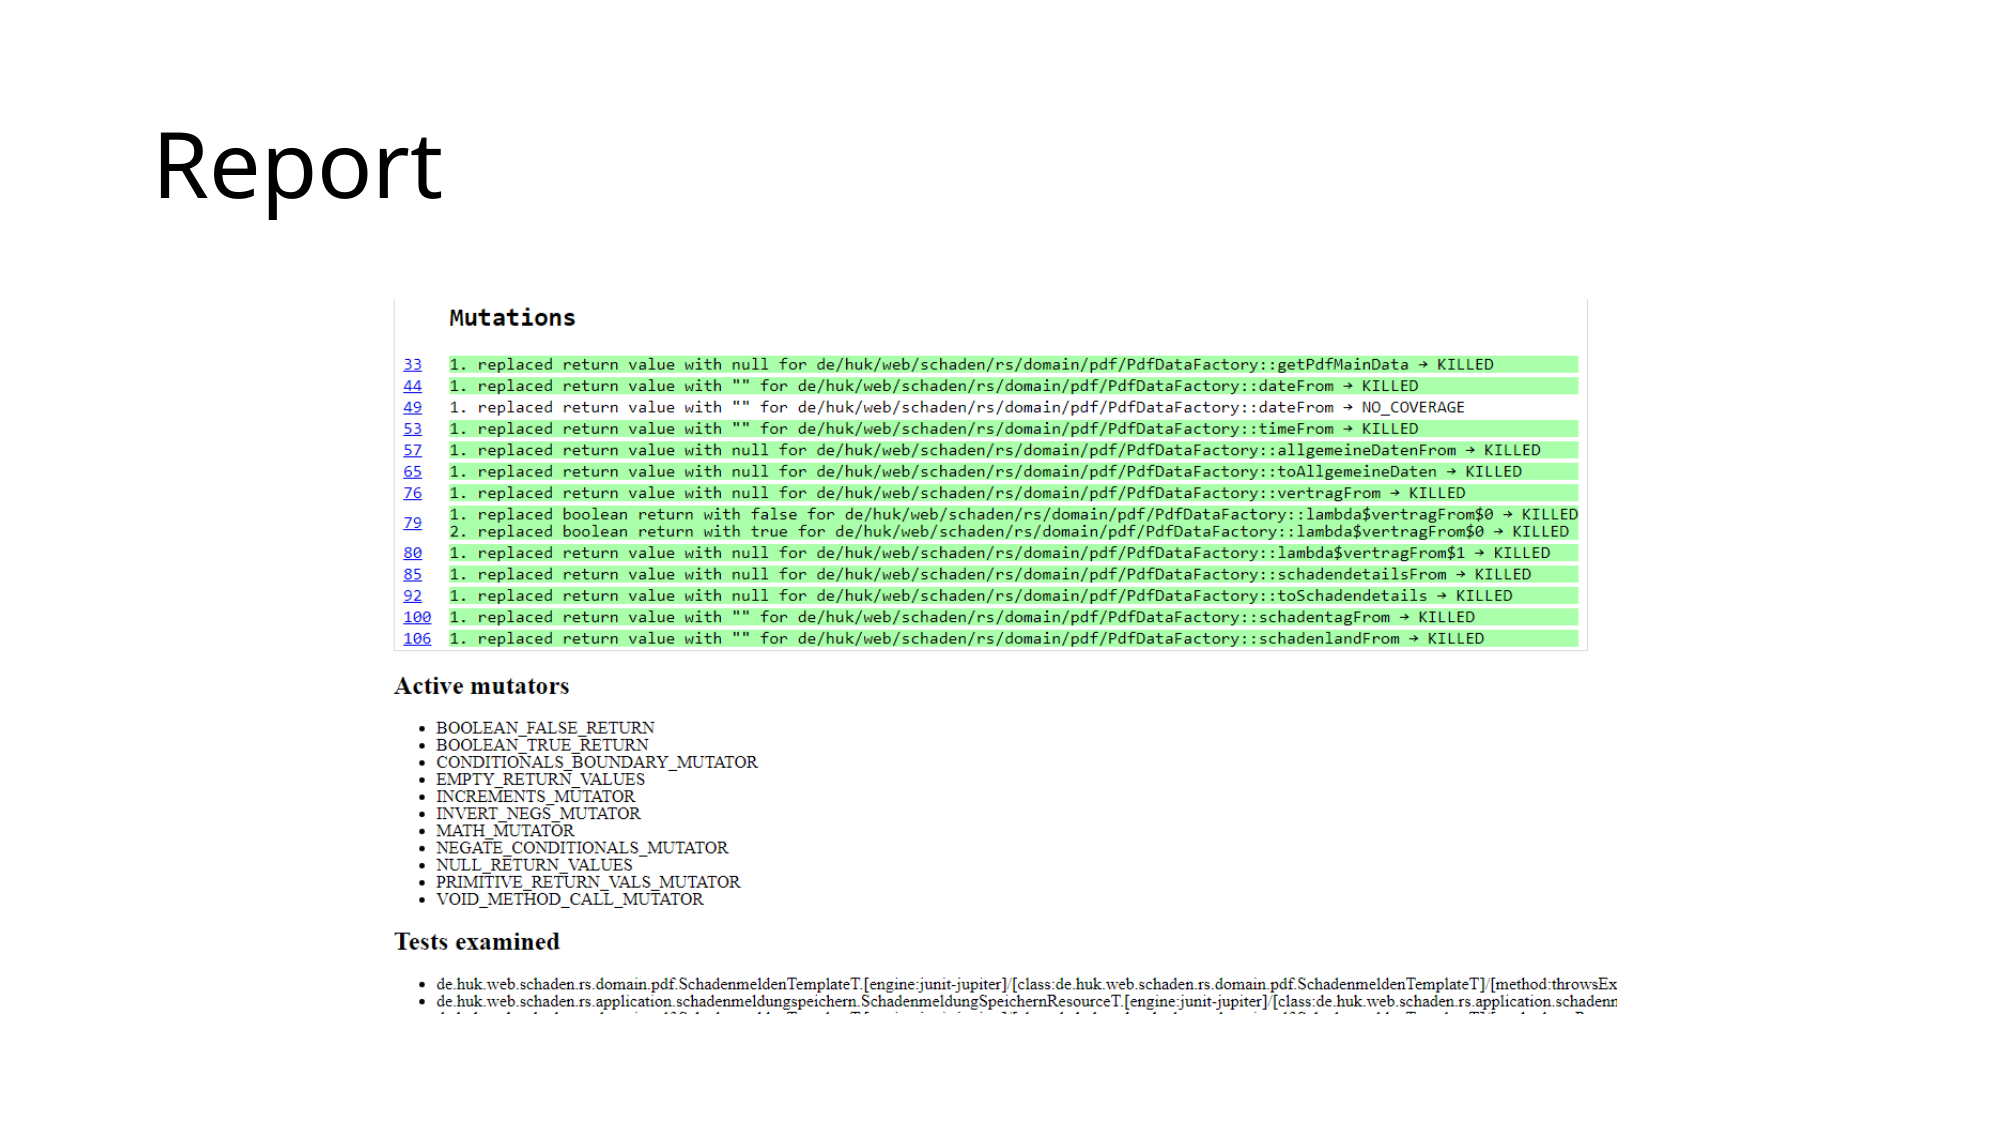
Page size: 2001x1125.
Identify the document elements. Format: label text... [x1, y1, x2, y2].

picture [383, 299, 1617, 1014]
title Report [137, 59, 1863, 278]
